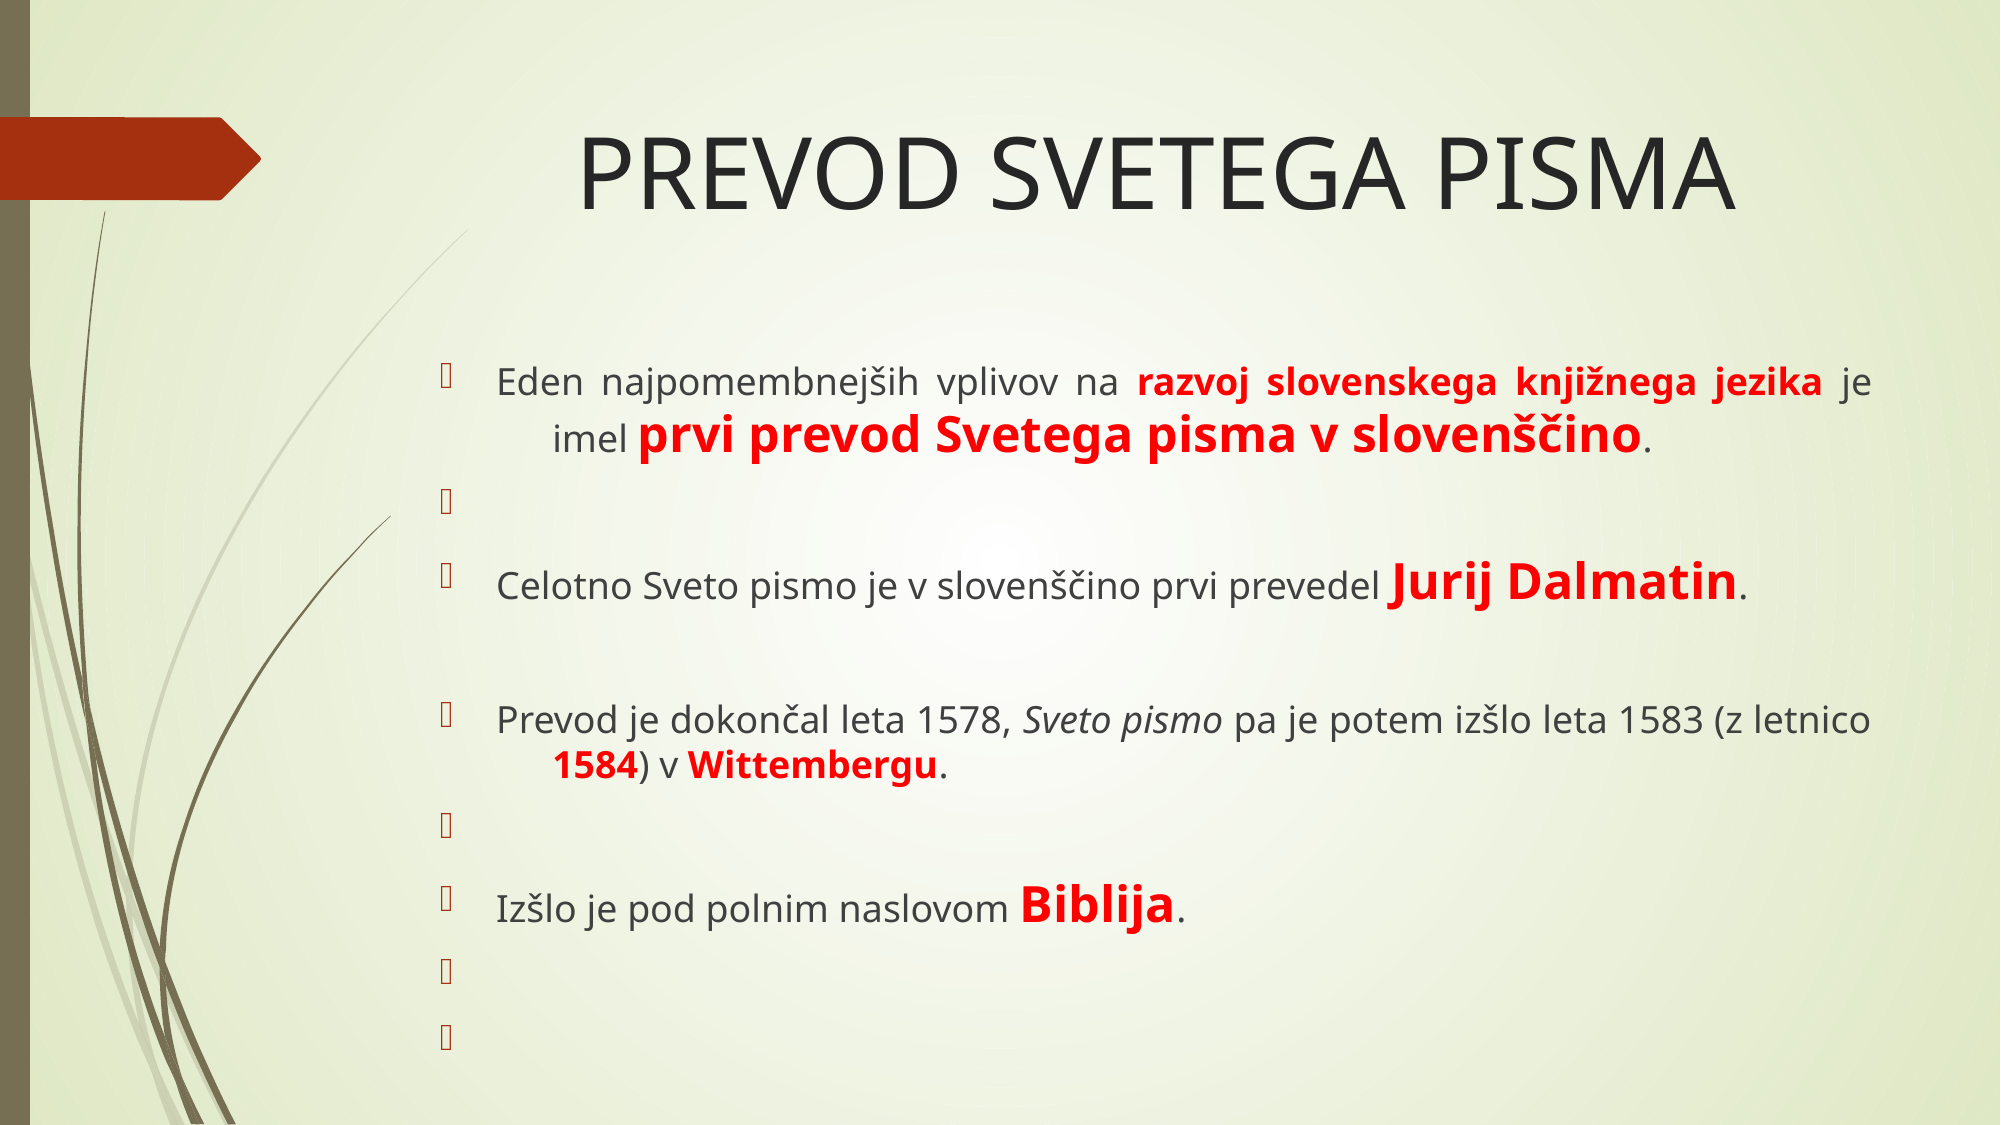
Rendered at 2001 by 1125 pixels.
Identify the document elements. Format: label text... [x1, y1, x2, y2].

title PREVOD SVETEGA PISMA [425, 102, 1888, 313]
list Eden najpomembnejših vplivov na razvoj slovenskega knjižnega jezika je imel prvi prevod Svetega pisma v slovenščino. Celotno Sveto pismo je v slovenščino prvi prevedel Jurij Dalmatin. Prevod je dokončal leta 1578, Sveto pismo pa je potem izšlo leta 1583 (z letnico 1584) v Wittembergu. Izšlo je pod polnim naslovom Biblija. [424, 350, 1888, 1098]
